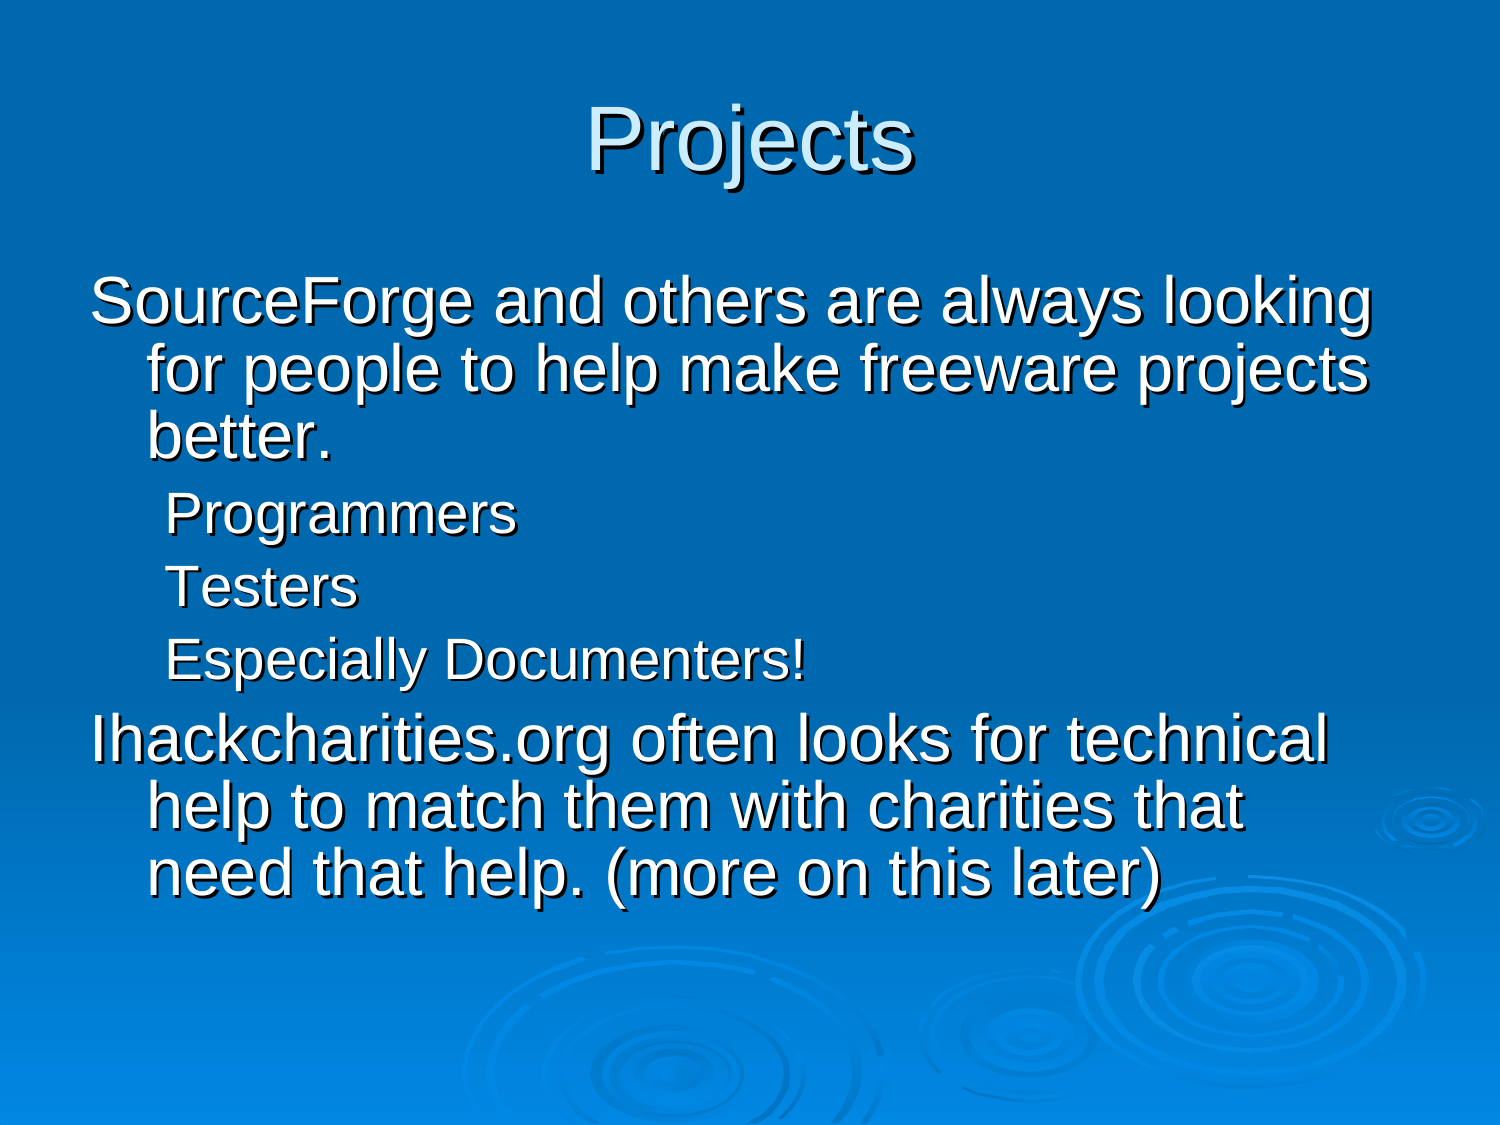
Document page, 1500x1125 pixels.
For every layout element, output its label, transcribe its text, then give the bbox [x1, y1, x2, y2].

title Projects [75, 45, 1426, 233]
list SourceForge and others are always looking for people to help make freeware projects better. Programmers Testers Especially Documenters! Ihackcharities.org often looks for technical help to match them with charities that need that help. (more on this later) [75, 262, 1426, 1006]
